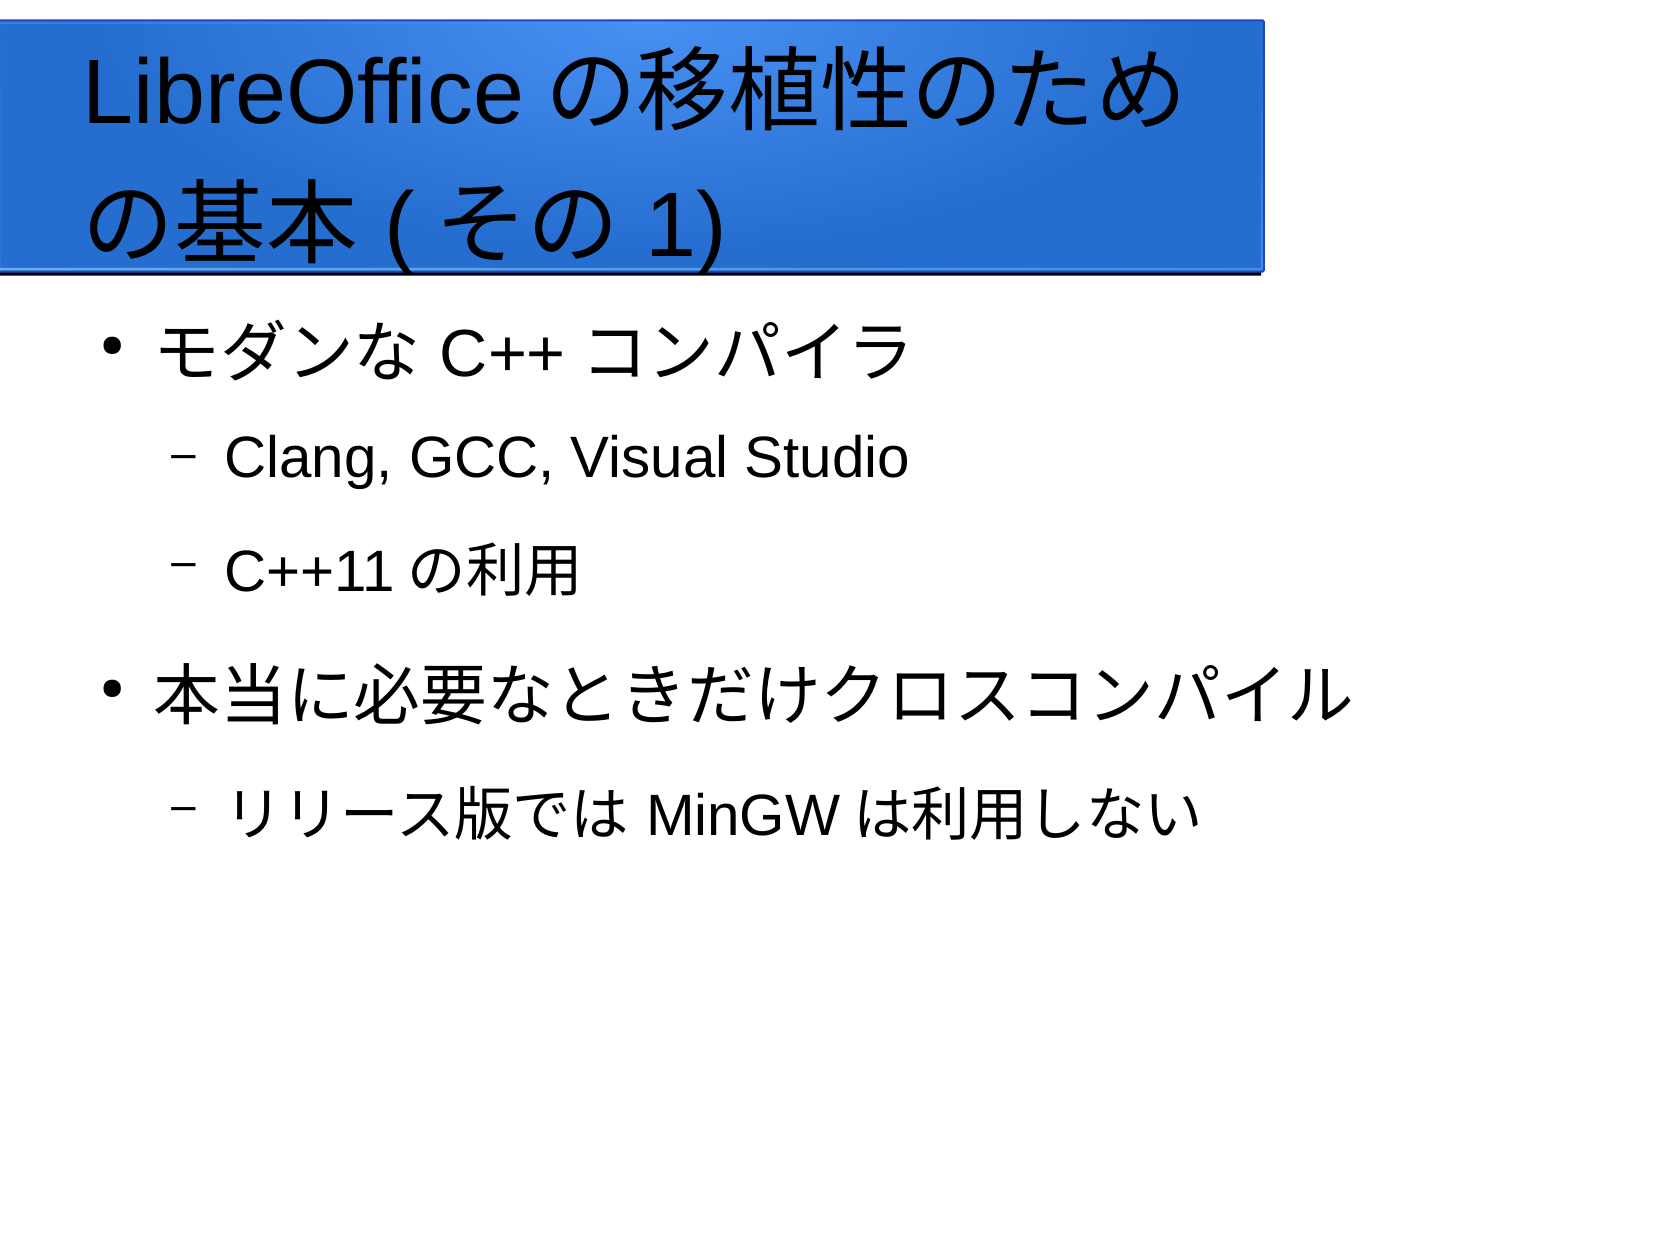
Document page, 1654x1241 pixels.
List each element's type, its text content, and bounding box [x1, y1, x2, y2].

list モダンなC++コンパイラ Clang, GCC, Visual Studio C++11の利用 本当に必要なときだけクロスコンパイル リリース版ではMinGWは利用しない [82, 299, 1571, 1019]
title LibreOfficeの移植性のための基本(その1) [82, 24, 1235, 275]
